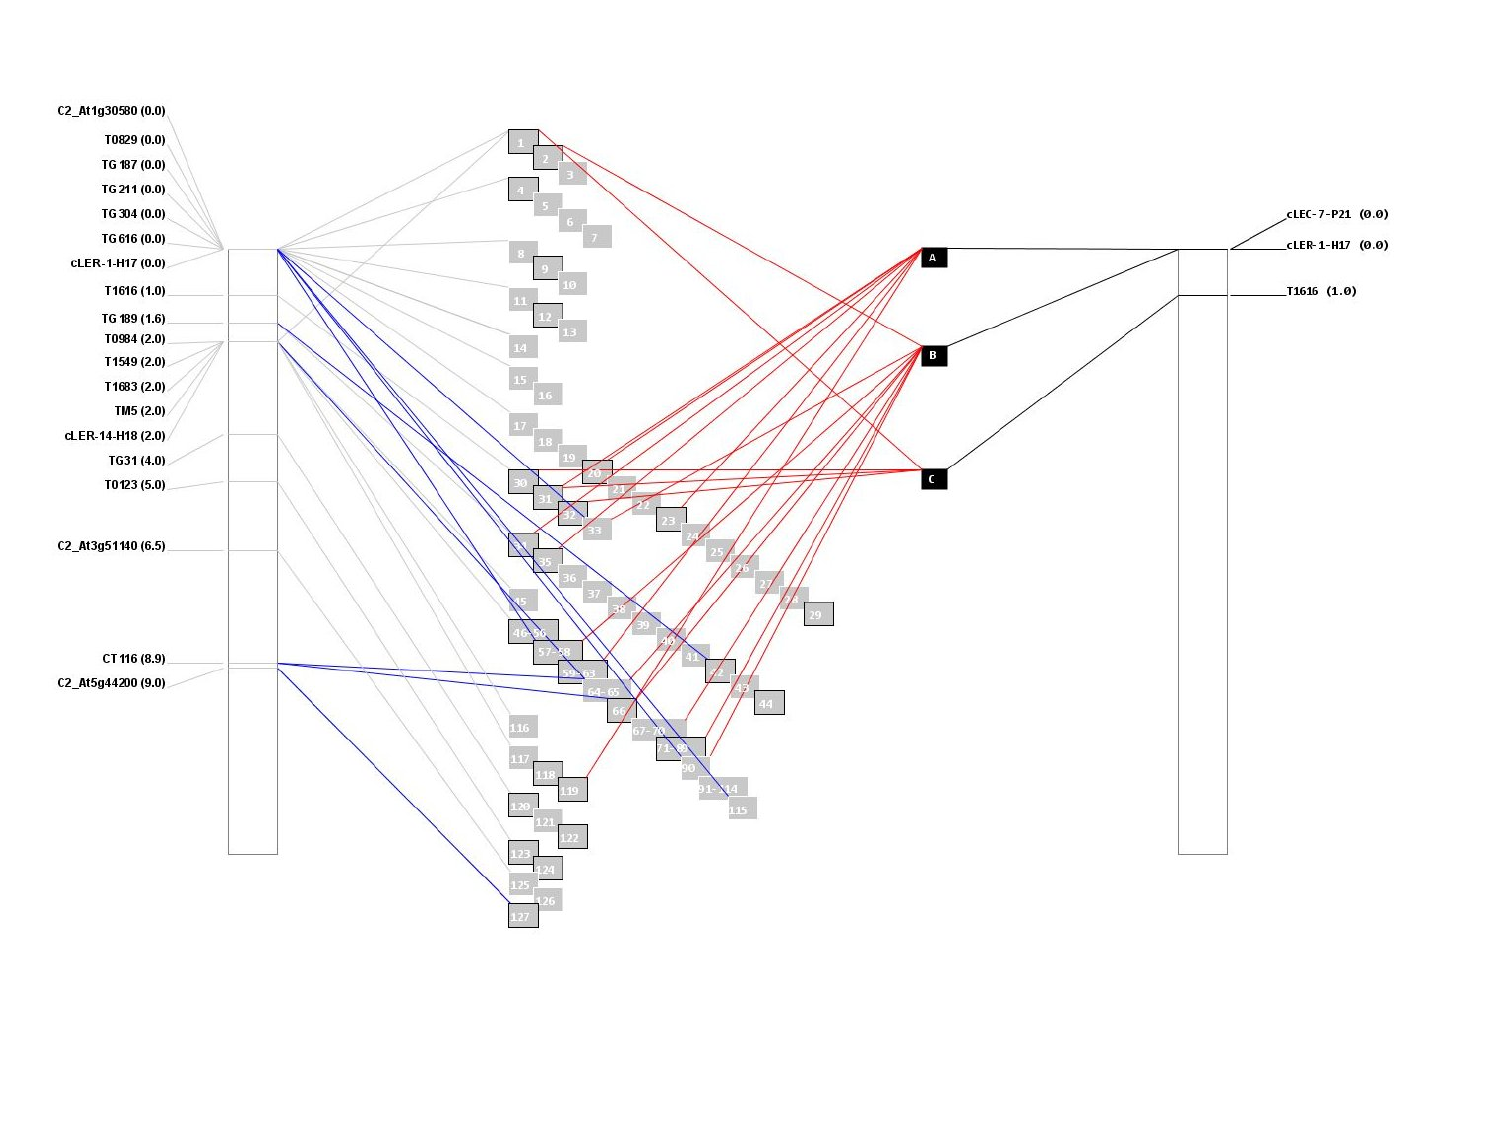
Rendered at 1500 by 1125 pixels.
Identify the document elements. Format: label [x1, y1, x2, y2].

picture [0, 55, 1500, 1013]
